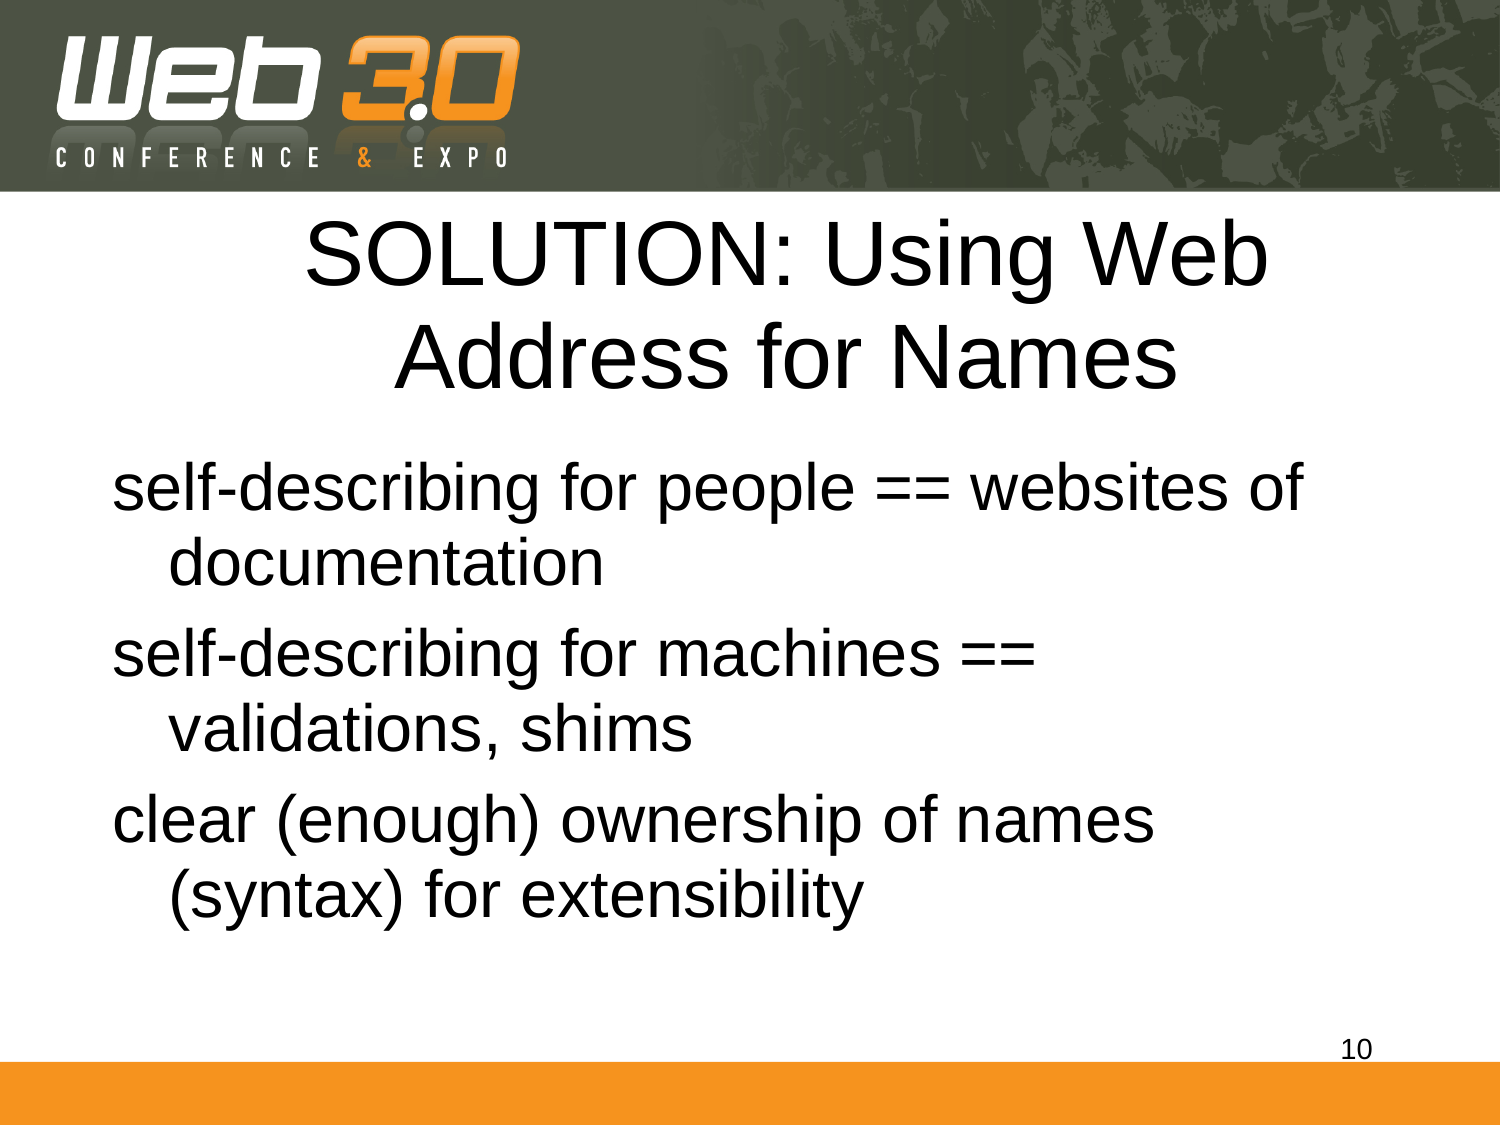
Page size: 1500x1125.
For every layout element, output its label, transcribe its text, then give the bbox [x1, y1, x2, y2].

list self-describing for people == websites of documentation self-describing for machines == validations, shims clear (enough) ownership of names (syntax) for extensibility [112, 450, 1388, 1111]
title SOLUTION: Using Web Address for Names [150, 169, 1426, 442]
picture [0, 0, 1500, 1125]
